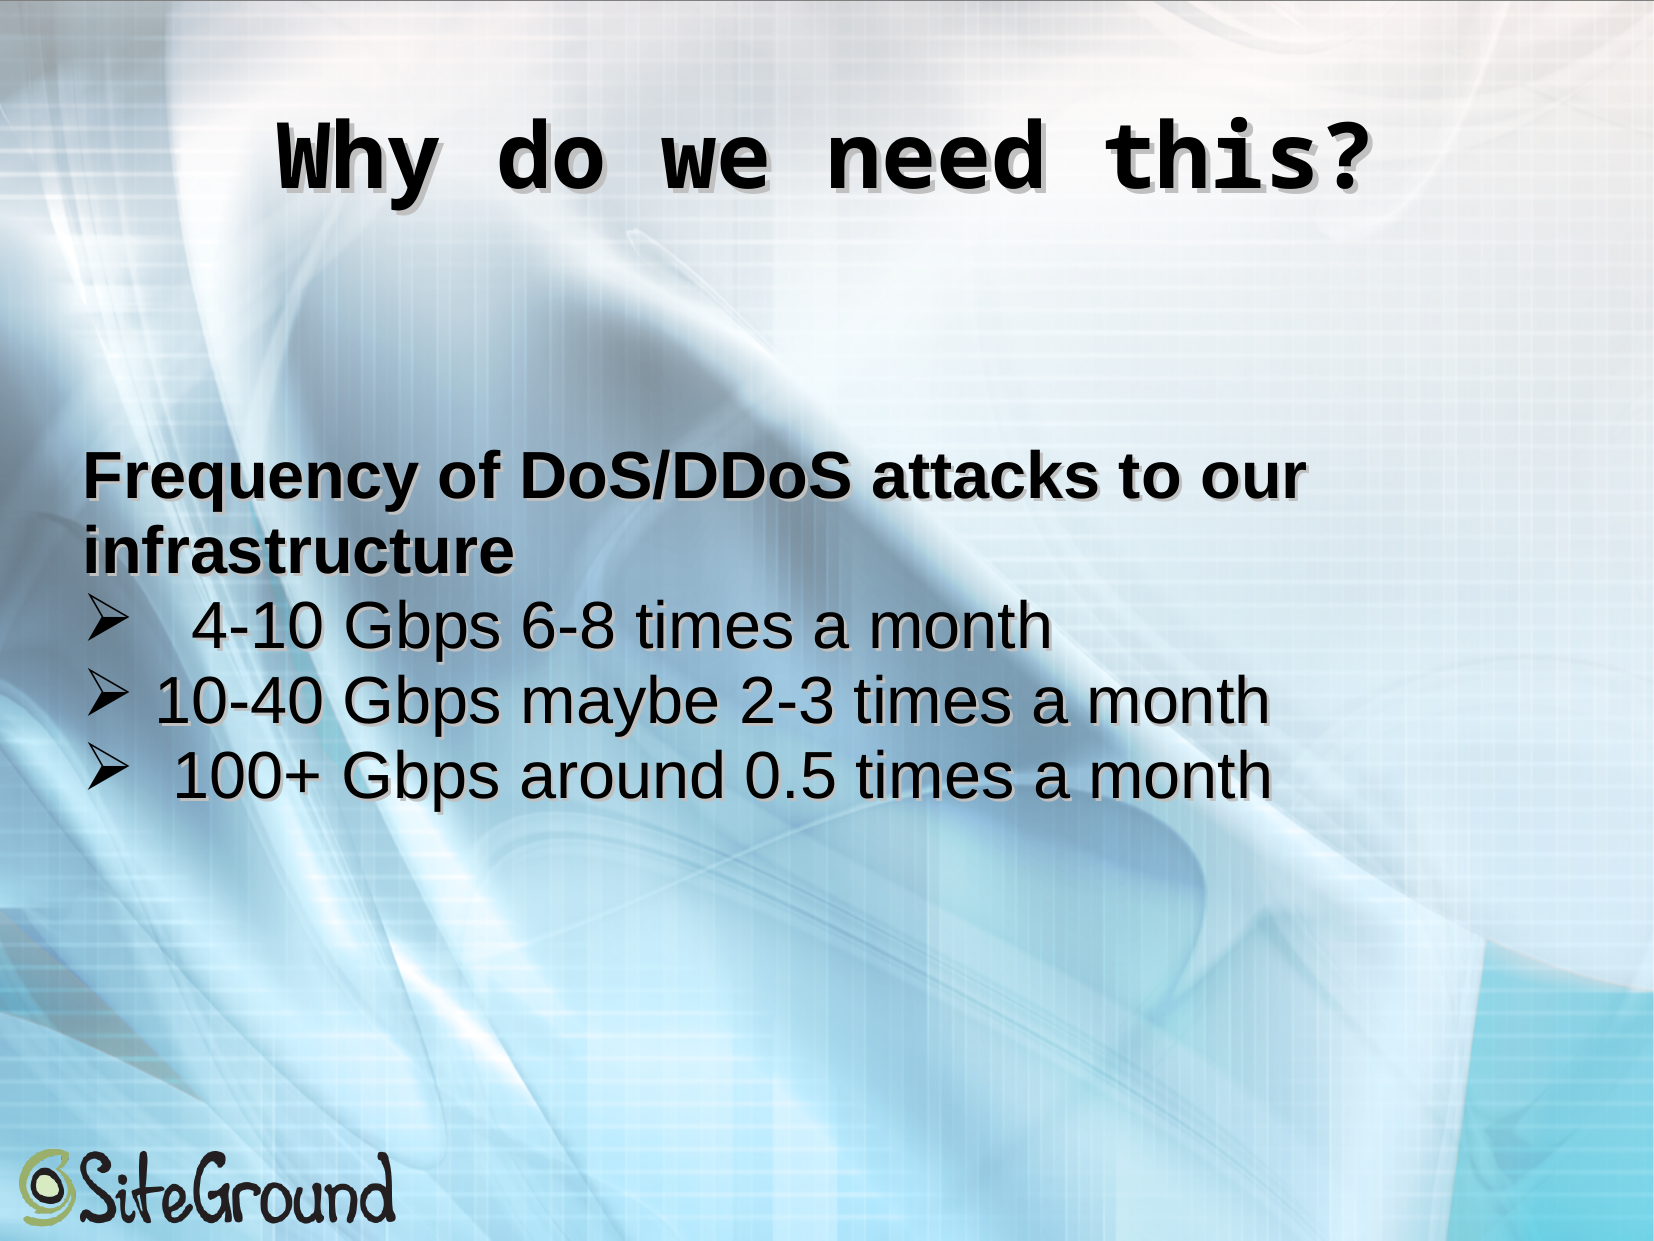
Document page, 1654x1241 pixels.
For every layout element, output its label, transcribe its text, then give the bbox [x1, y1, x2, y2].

subtitle Frequency of DoS/DDoS attacks to our infrastructure 4-10 Gbps 6-8 times a month 10-40 Gbps maybe 2-3 times a month 100+ Gbps around 0.5 times a month [82, 290, 1571, 1186]
picture [15, 1145, 396, 1233]
title Why do we need this? [82, 49, 1571, 257]
